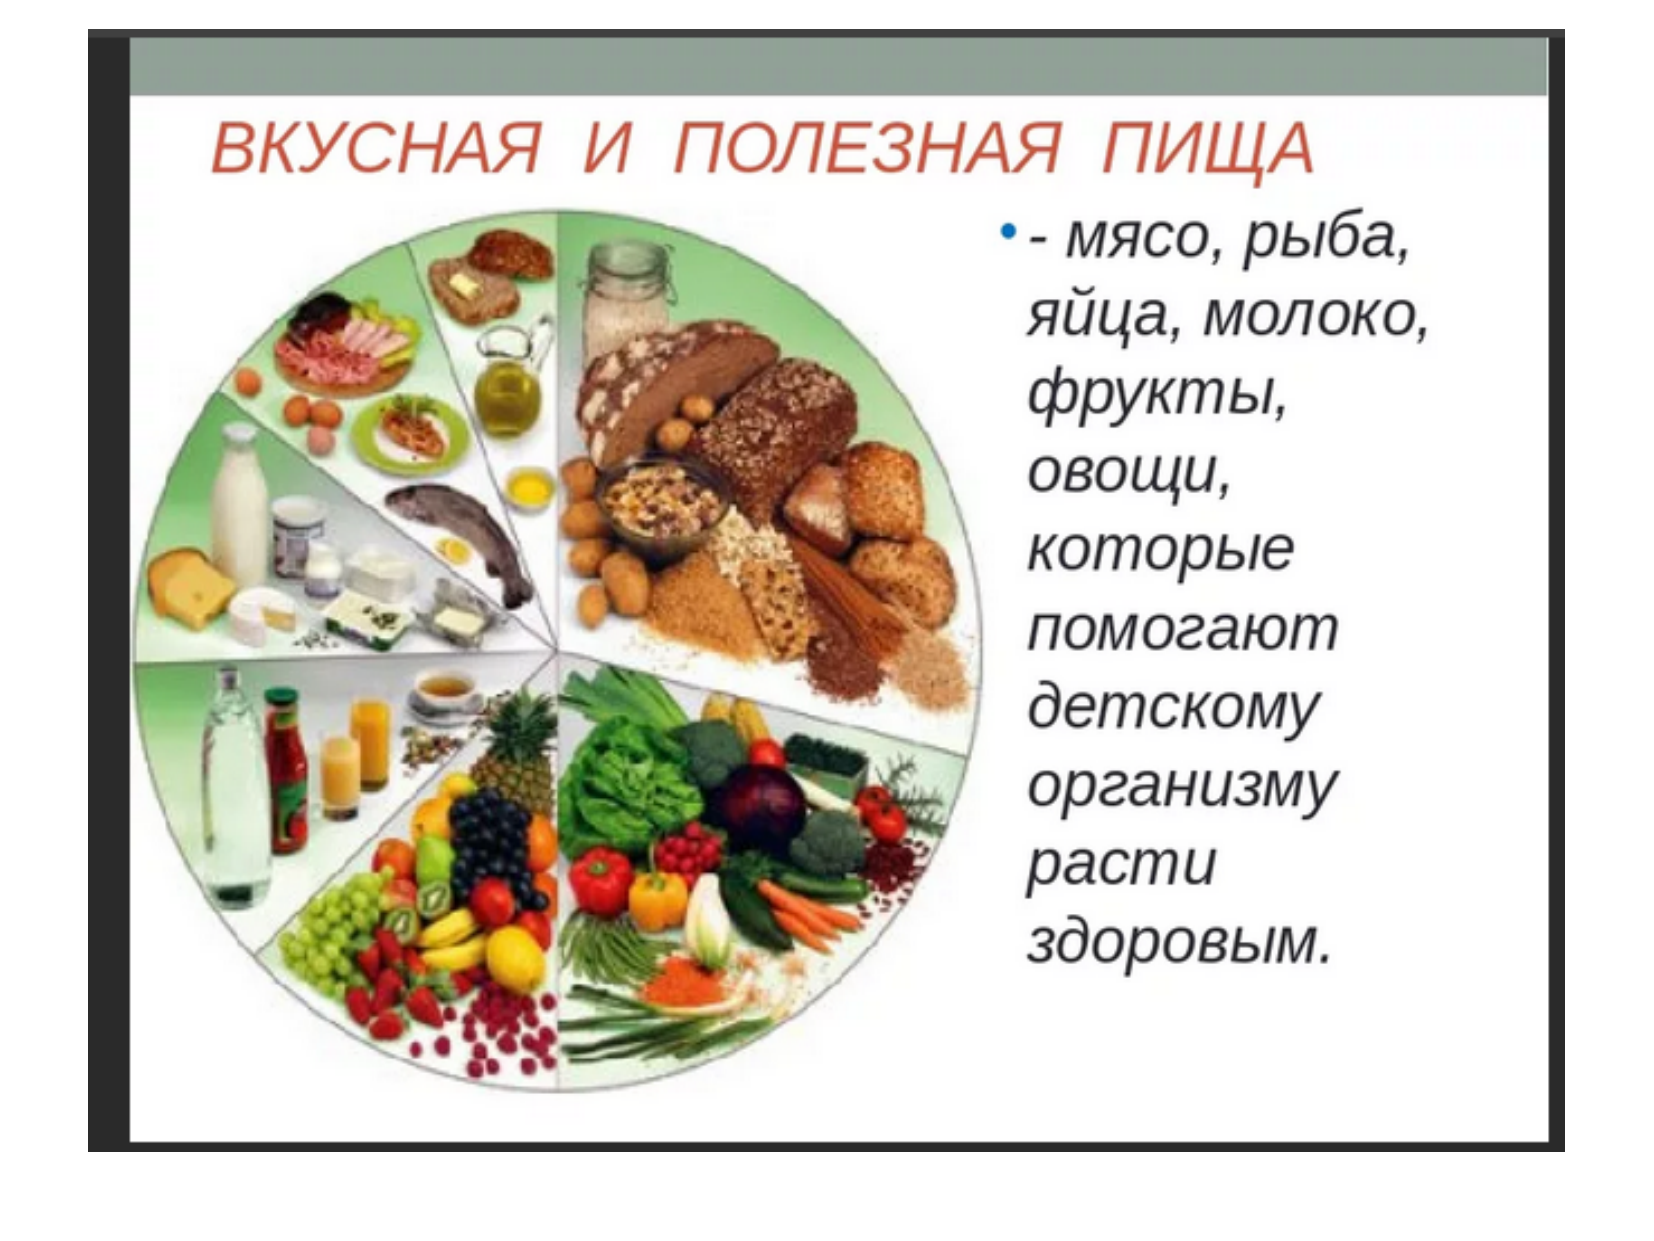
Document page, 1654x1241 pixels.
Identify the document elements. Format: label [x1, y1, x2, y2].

picture [88, 29, 1565, 1152]
